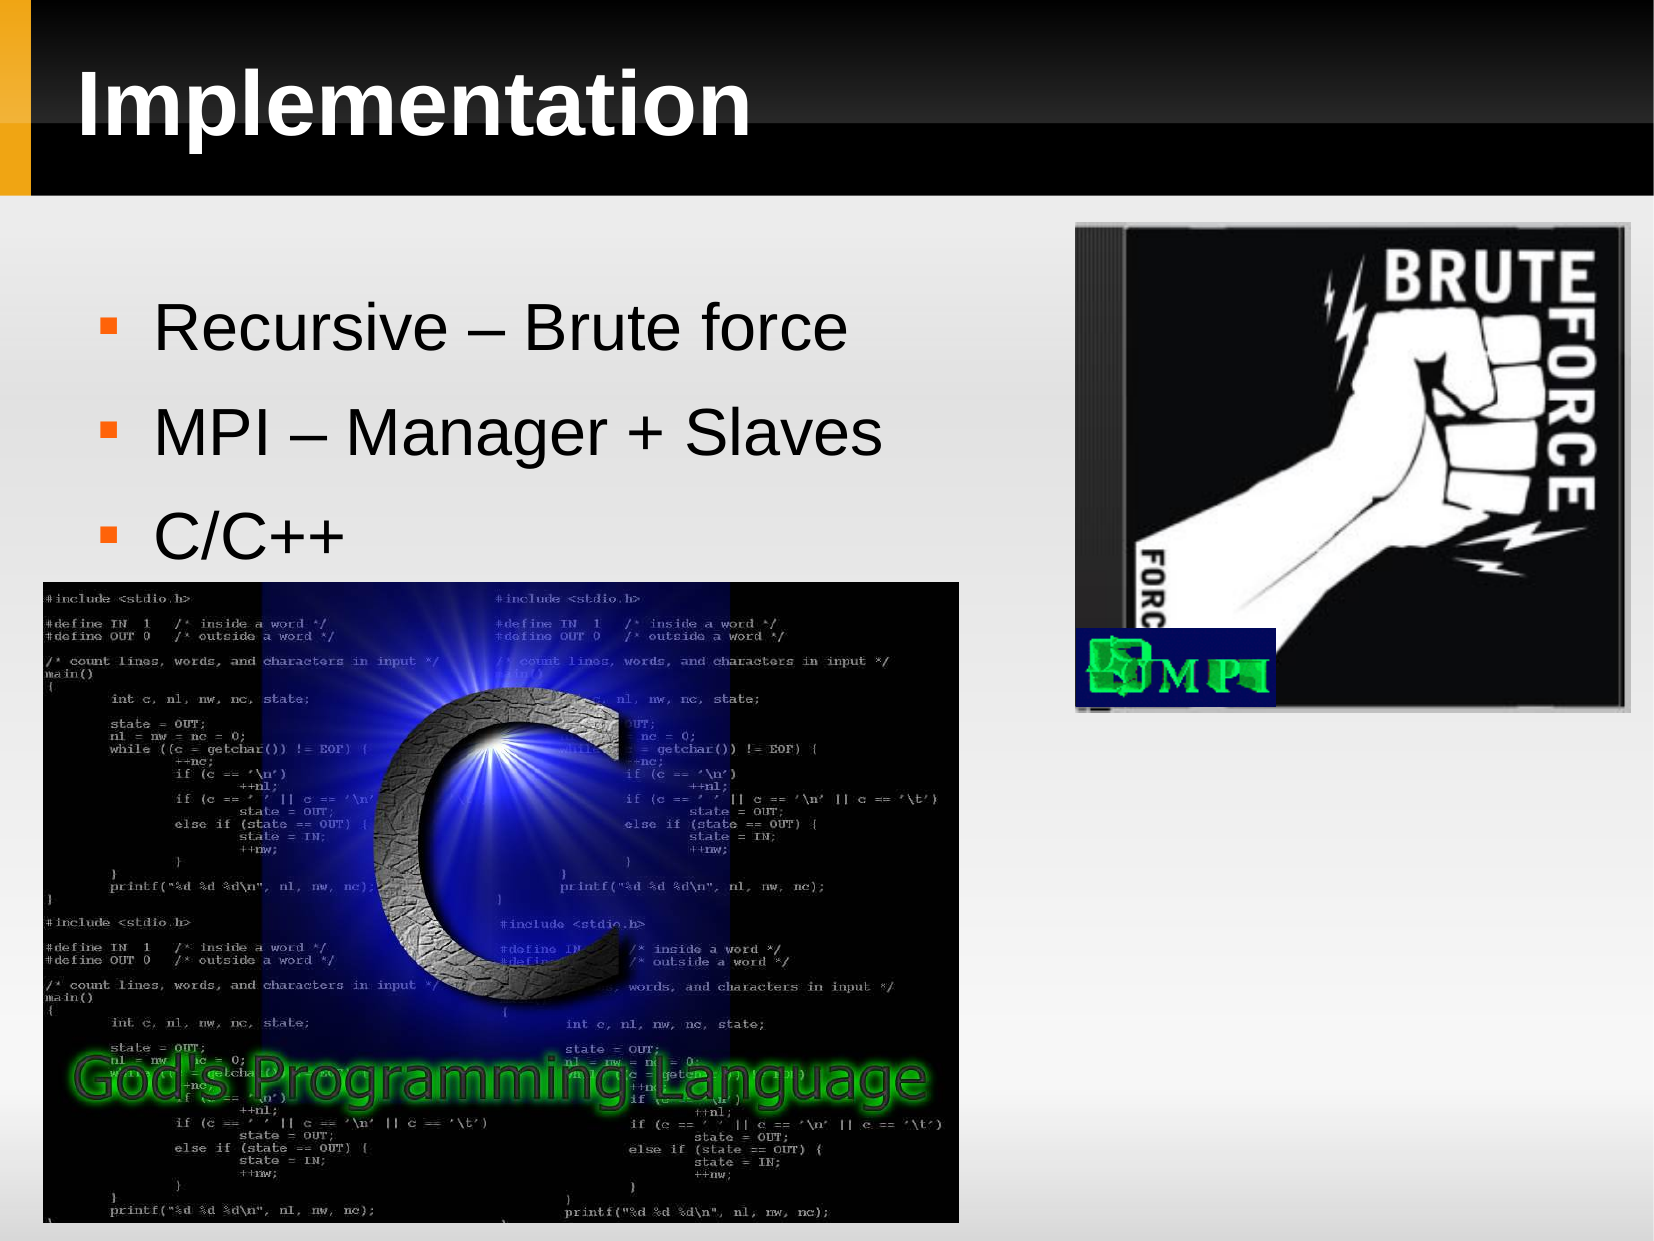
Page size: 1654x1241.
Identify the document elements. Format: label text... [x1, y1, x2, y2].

title Implementation [76, 0, 1565, 208]
list Recursive – Brute force MPI – Manager + Slaves C/C++ [82, 290, 1571, 1109]
picture [0, 0, 1654, 1241]
